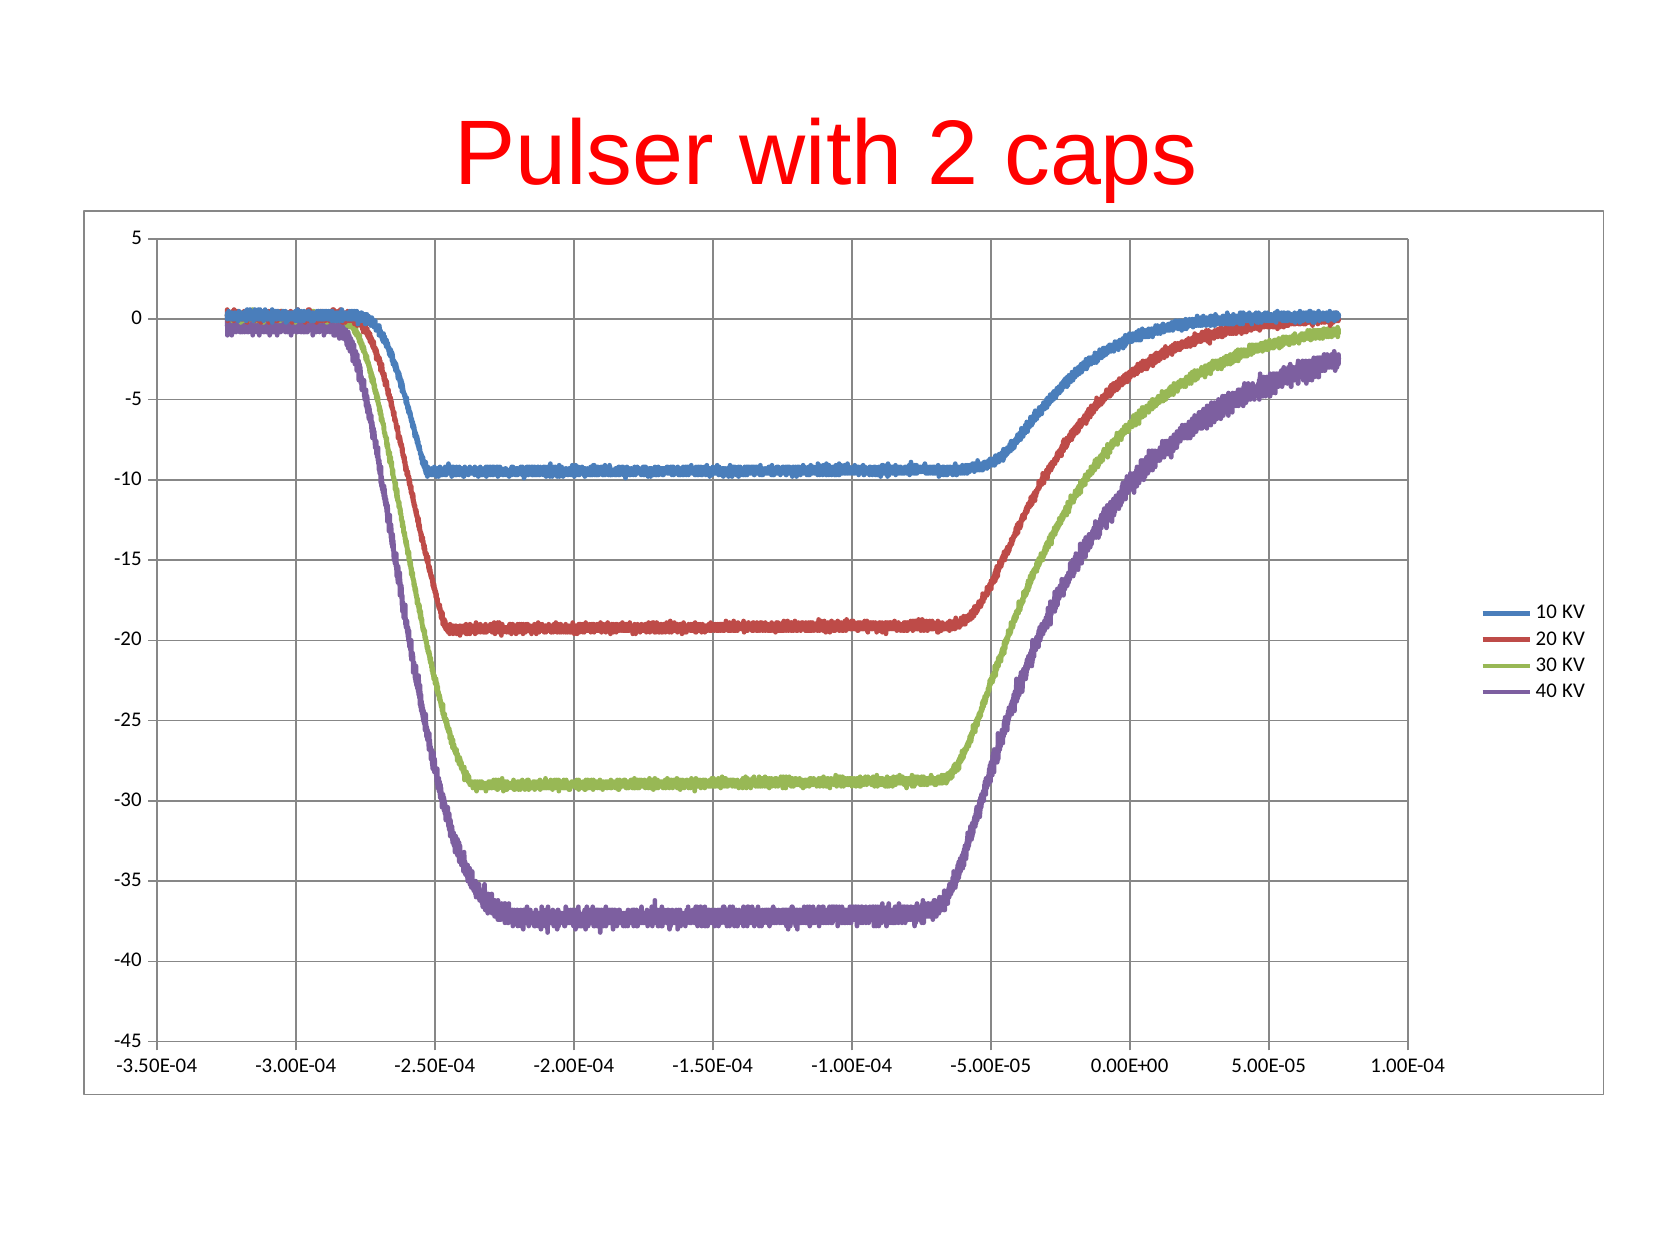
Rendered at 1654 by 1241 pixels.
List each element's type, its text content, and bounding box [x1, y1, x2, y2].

title Pulser with 2 caps [82, 56, 1571, 250]
chart [83, 210, 1605, 1096]
